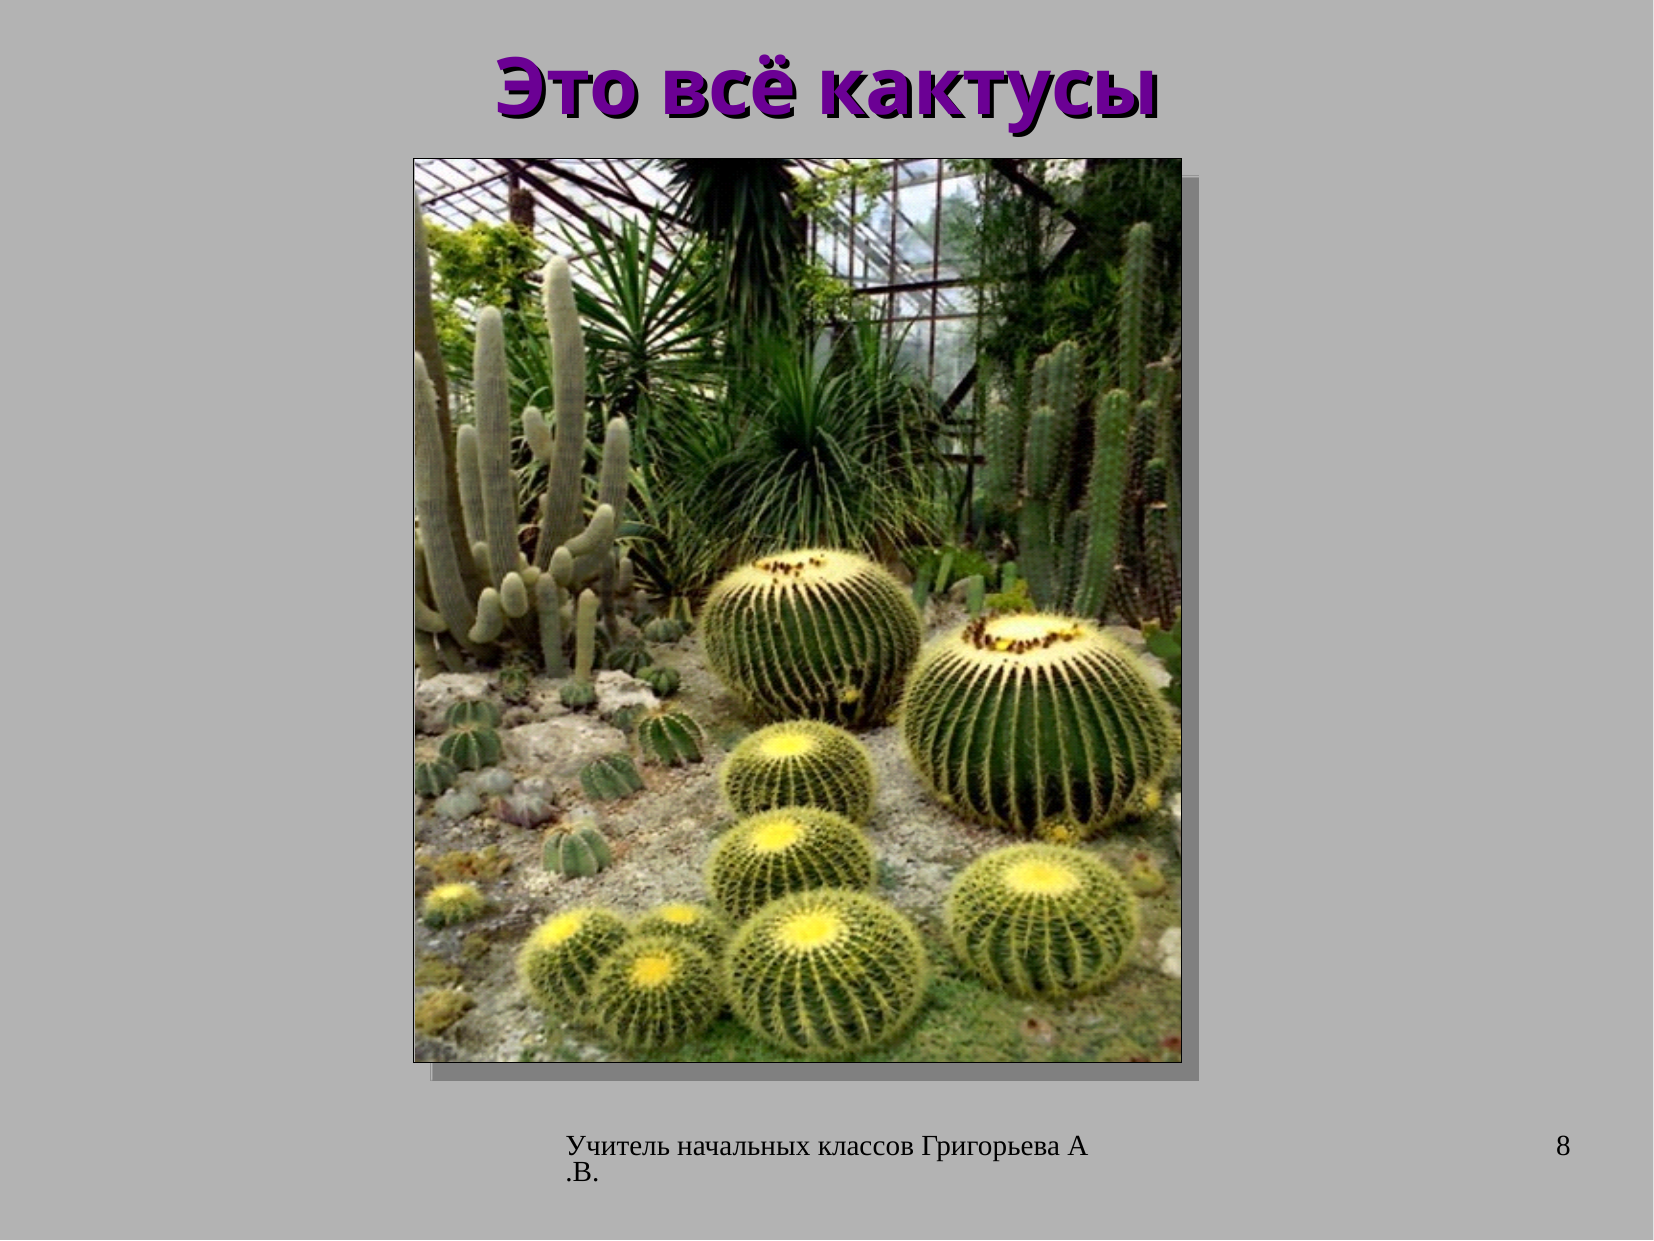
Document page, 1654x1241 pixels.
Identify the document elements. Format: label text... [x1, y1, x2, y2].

title Это всё кактусы [82, 36, 1571, 132]
picture [413, 158, 1182, 1063]
